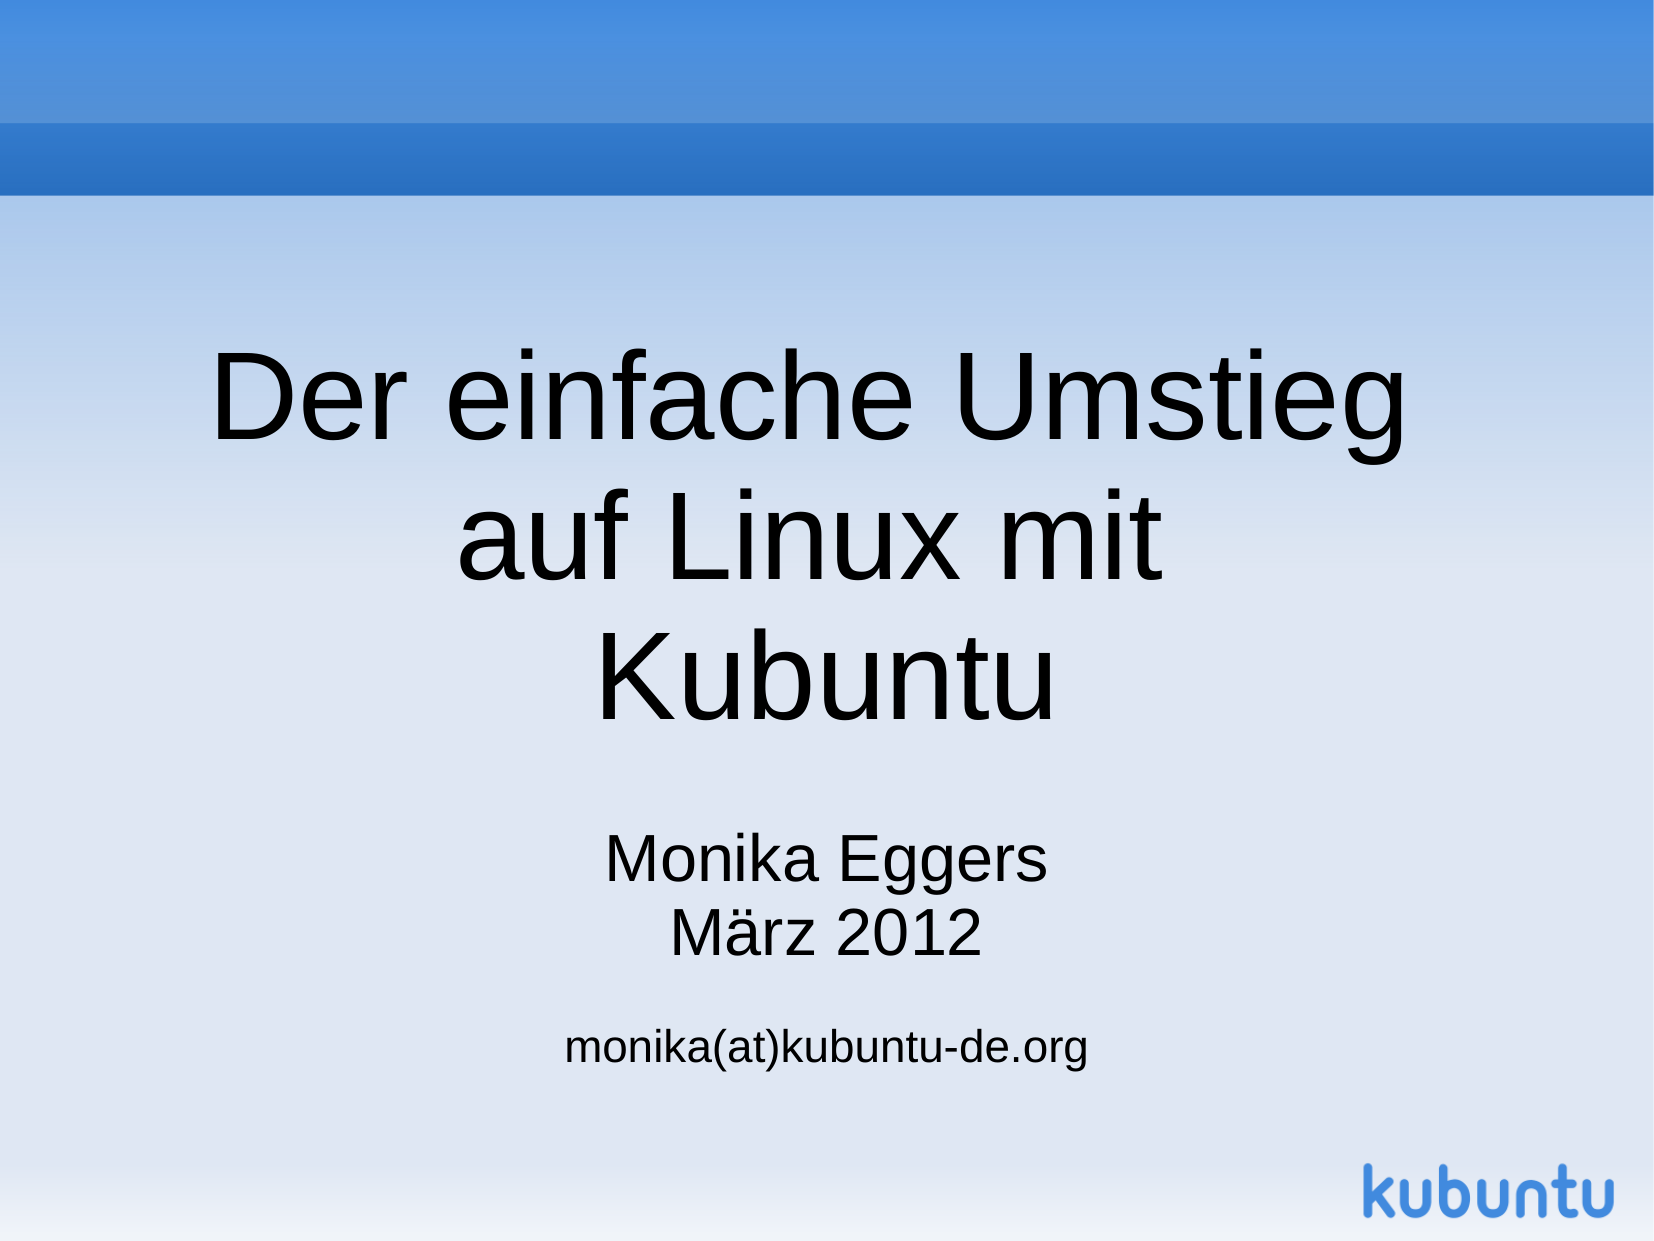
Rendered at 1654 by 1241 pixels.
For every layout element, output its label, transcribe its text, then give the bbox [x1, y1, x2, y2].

subtitle Der einfache Umstieg auf Linux mit Kubuntu Monika Eggers März 2012 monika(at)kubuntu-de.org [82, 290, 1571, 1109]
title [76, 0, 1565, 208]
picture [0, 0, 1654, 1241]
